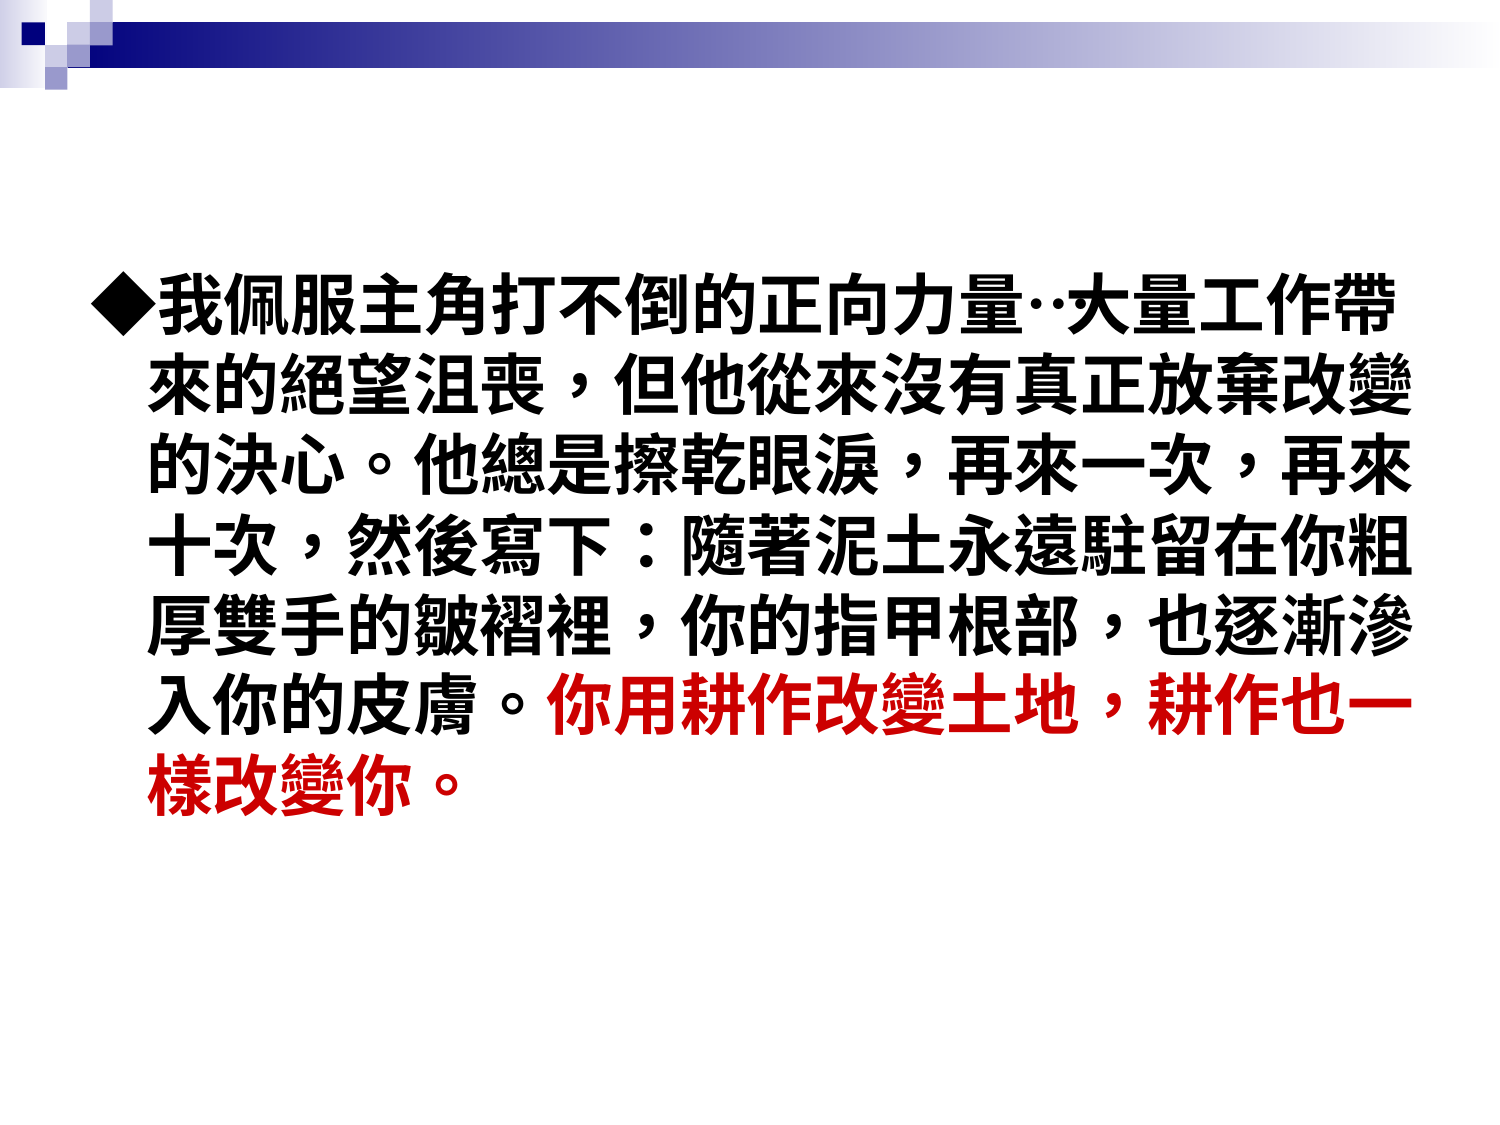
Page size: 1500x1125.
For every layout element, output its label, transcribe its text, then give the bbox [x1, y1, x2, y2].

list ◆我佩服主角打不倒的正向力量…大量工作帶來的絕望沮喪，但他從來沒有真正放棄改變的決心。他總是擦乾眼淚，再來一次，再來十次，然後寫下：隨著泥土永遠駐留在你粗厚雙手的皺褶裡，你的指甲根部，也逐漸滲入你的皮膚。你用耕作改變土地，耕作也一樣改變你。 [75, 255, 1447, 1059]
